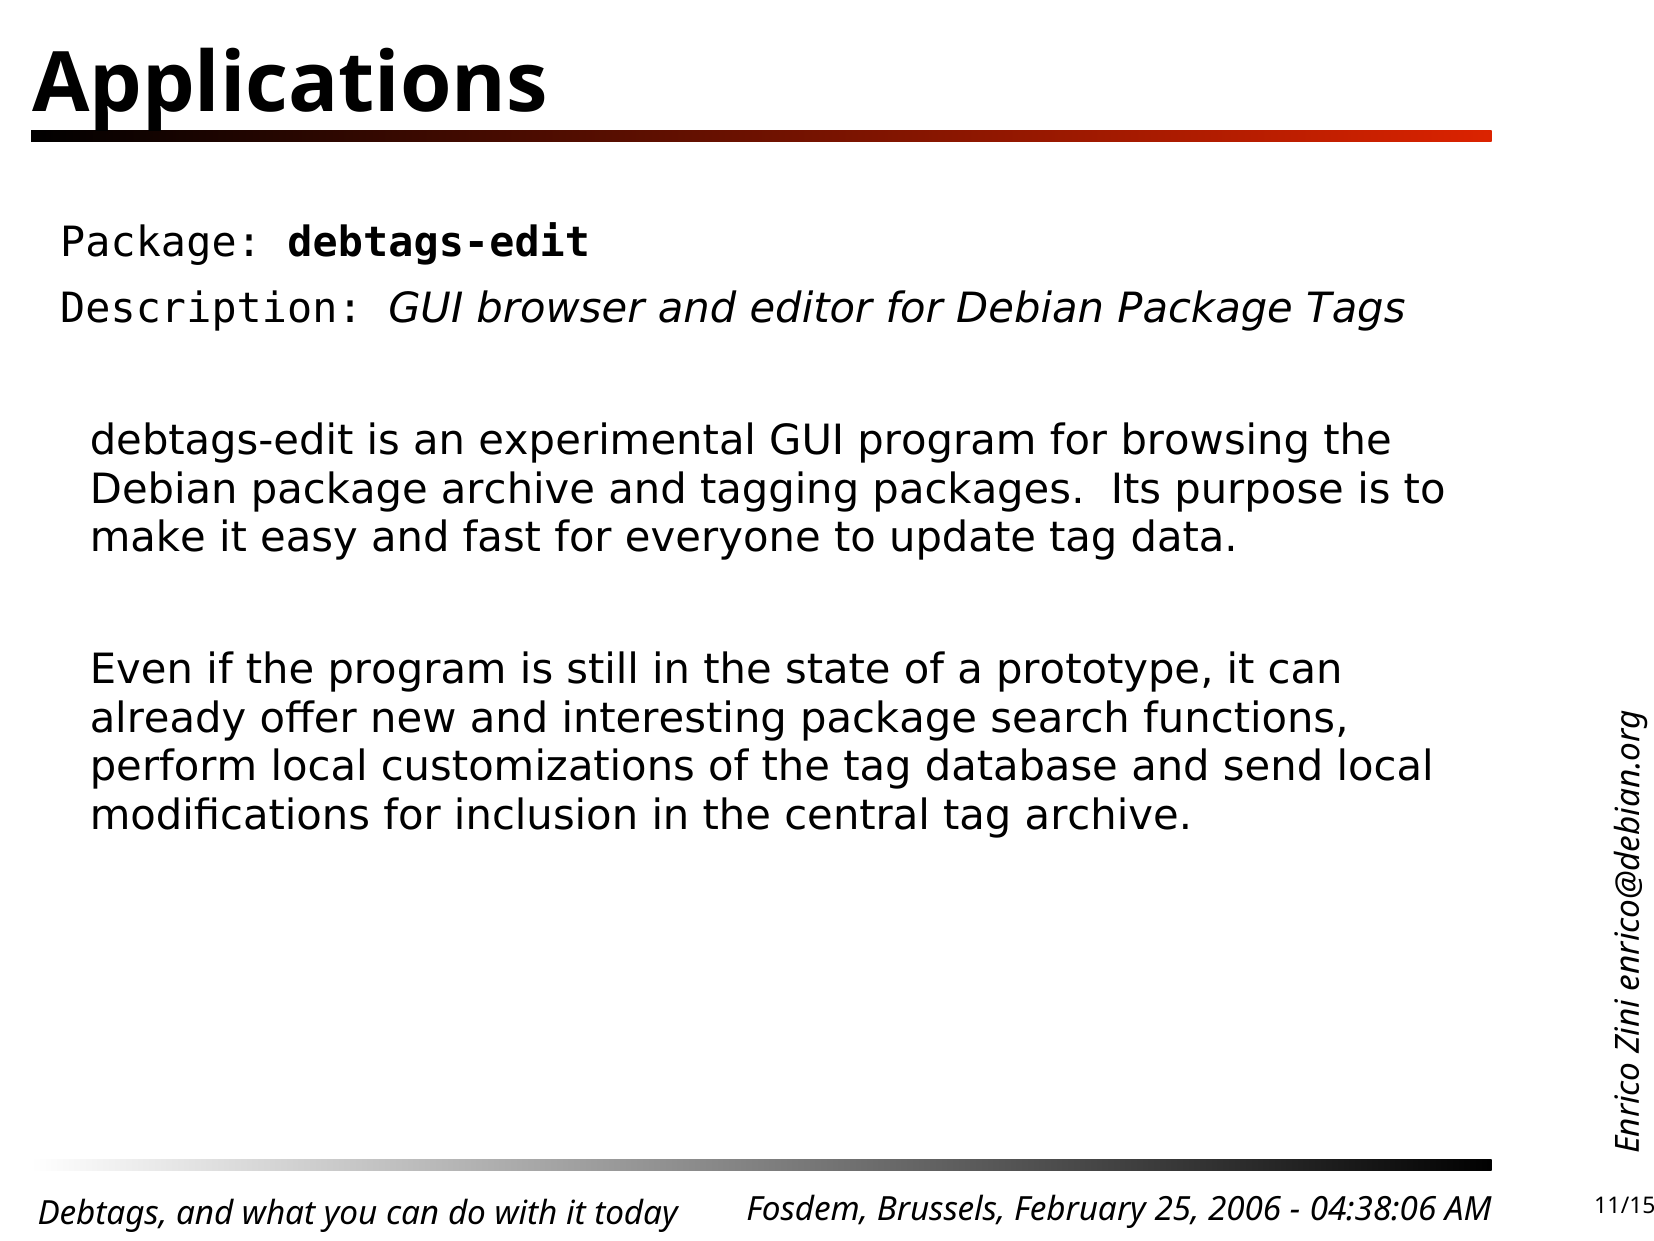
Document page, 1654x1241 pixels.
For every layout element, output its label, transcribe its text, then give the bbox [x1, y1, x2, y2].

text_box Applications [32, 22, 1439, 159]
text_box Package: debtags-edit Description: GUI browser and editor for Debian Package Tags debtags-edit is an experimental GUI program for browsing the Debian package archive and tagging packages. Its purpose is to make it easy and fast for everyone to update tag data. Even if the program is still in the state of a prototype, it can already offer new and interesting package search functions, perform local customizations of the tag database and send local modifications for inclusion in the central tag archive. [60, 217, 1495, 1138]
